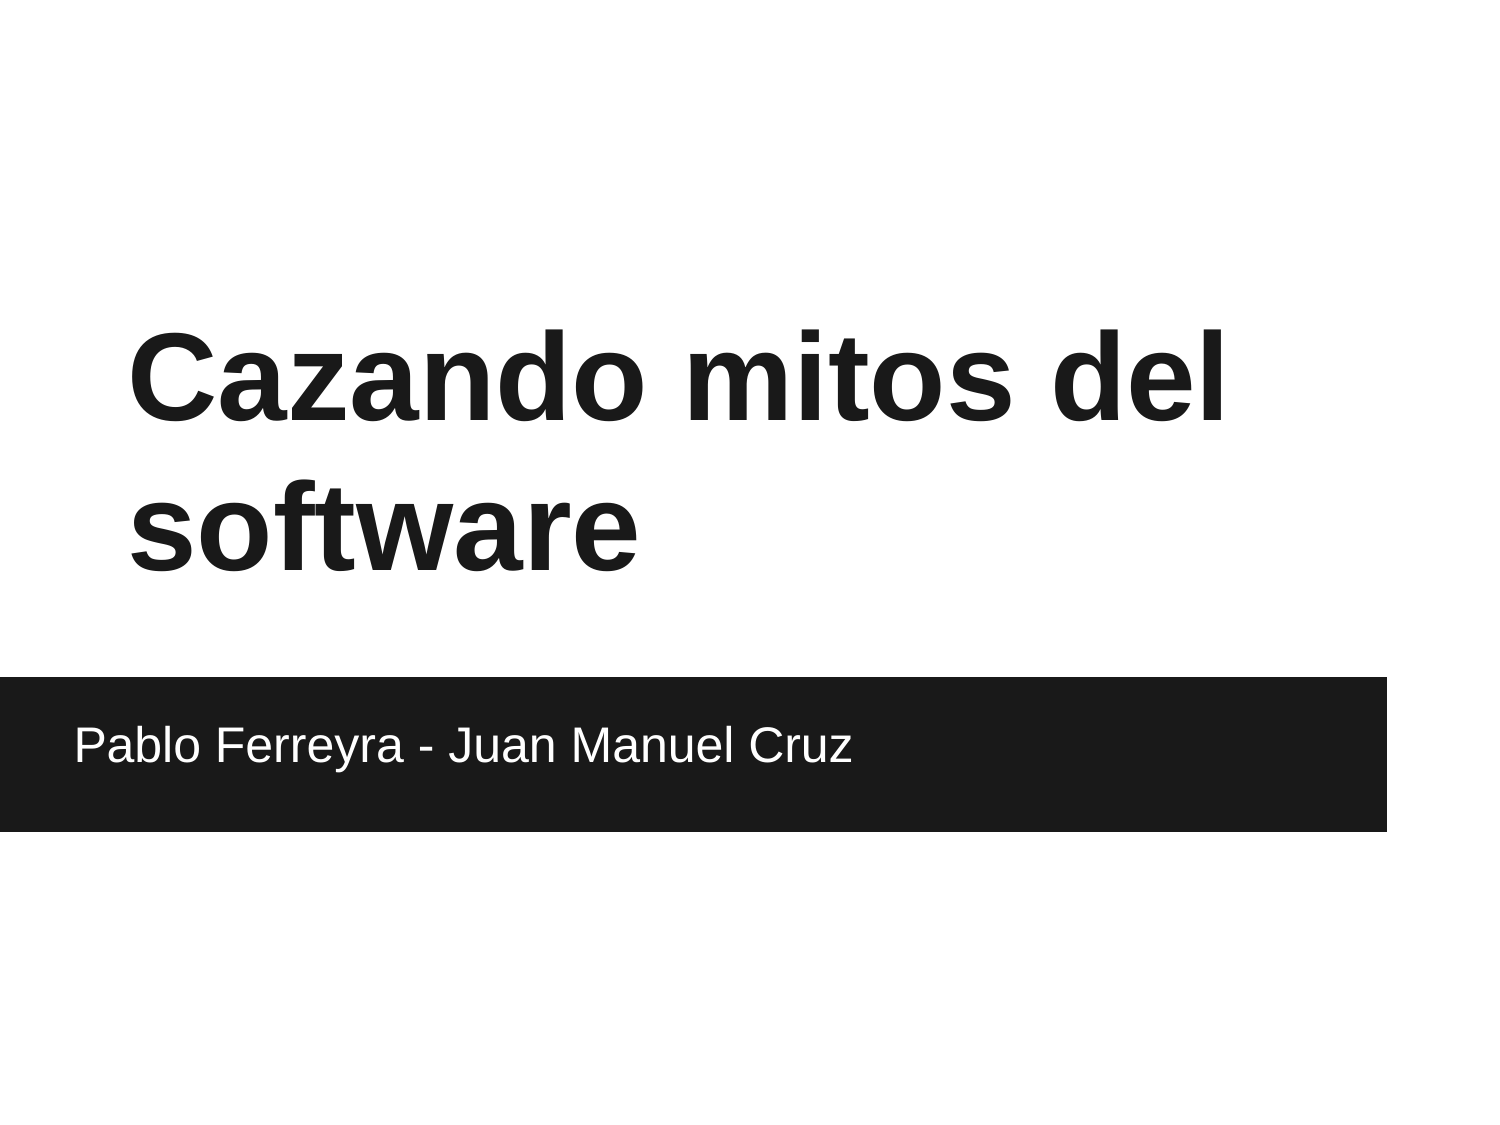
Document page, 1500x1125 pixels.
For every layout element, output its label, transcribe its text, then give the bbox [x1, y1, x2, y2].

title Cazando mitos del software [112, 42, 1388, 611]
text_box Pablo Ferreyra - Juan Manuel Cruz [58, 696, 1378, 819]
